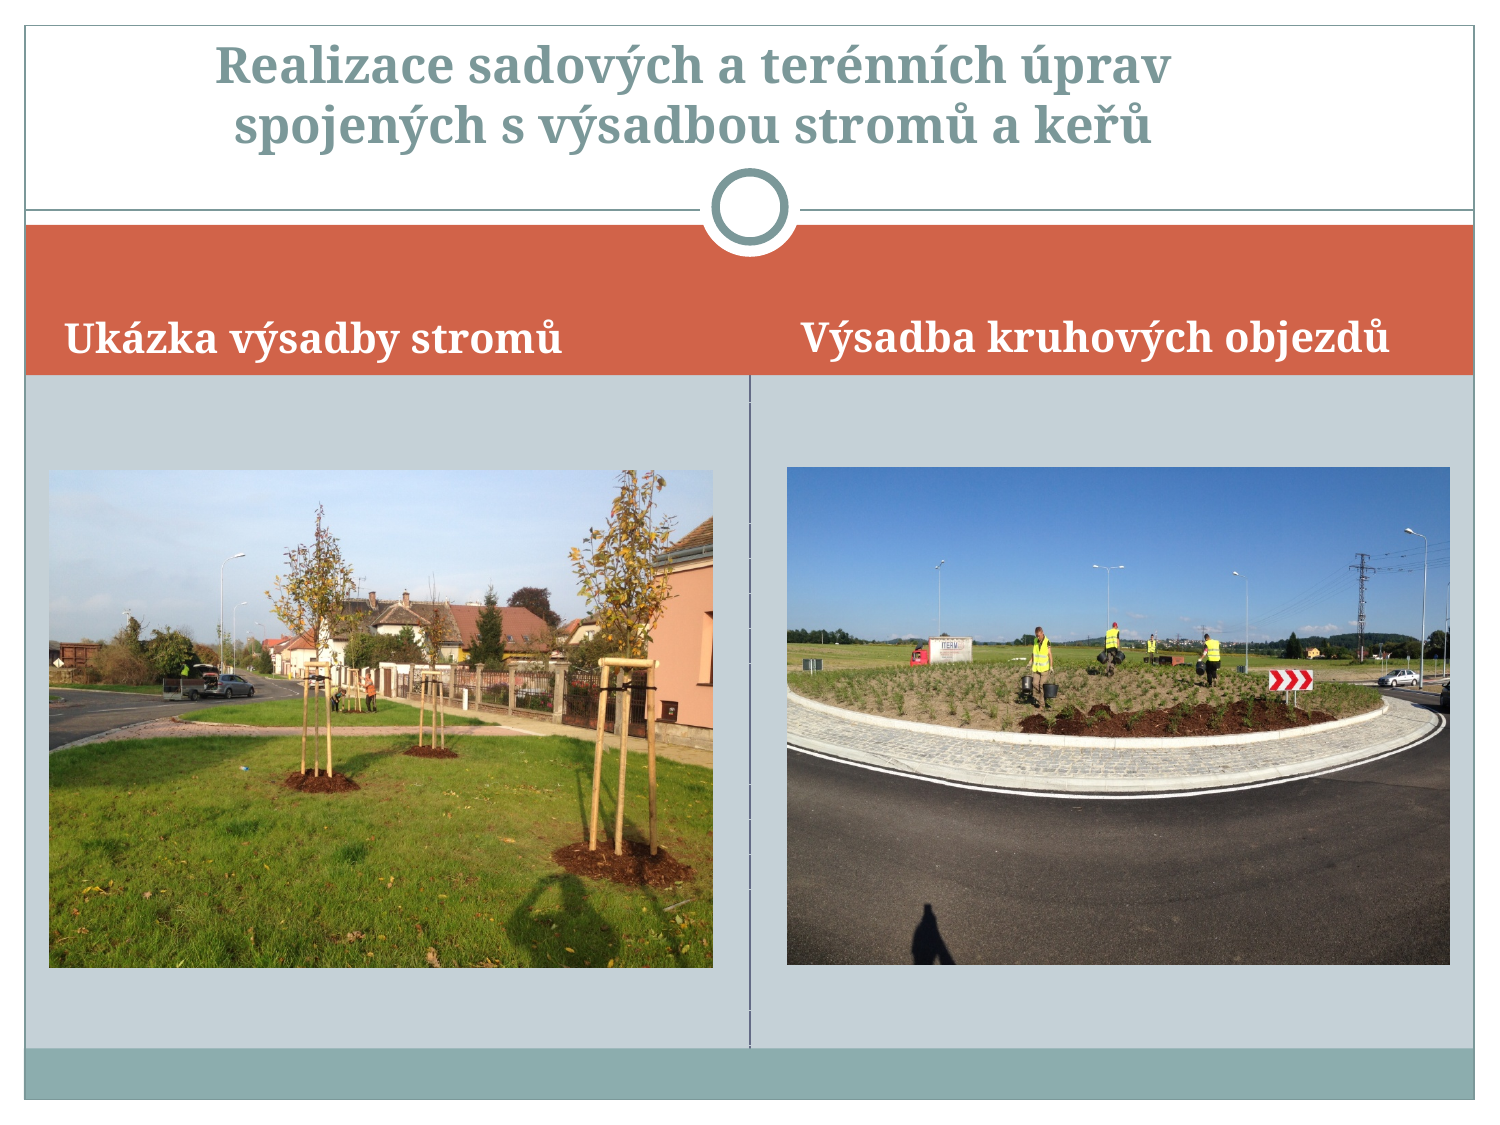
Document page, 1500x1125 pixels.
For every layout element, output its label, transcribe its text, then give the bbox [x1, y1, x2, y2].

picture [787, 467, 1450, 965]
title Realizace sadových a terénních úprav spojených s výsadbou stromů a keřů [74, 0, 1313, 161]
list Ukázka výsadby stromů [49, 249, 713, 371]
picture [49, 470, 713, 968]
list Výsadba kruhových objezdů [785, 249, 1449, 370]
